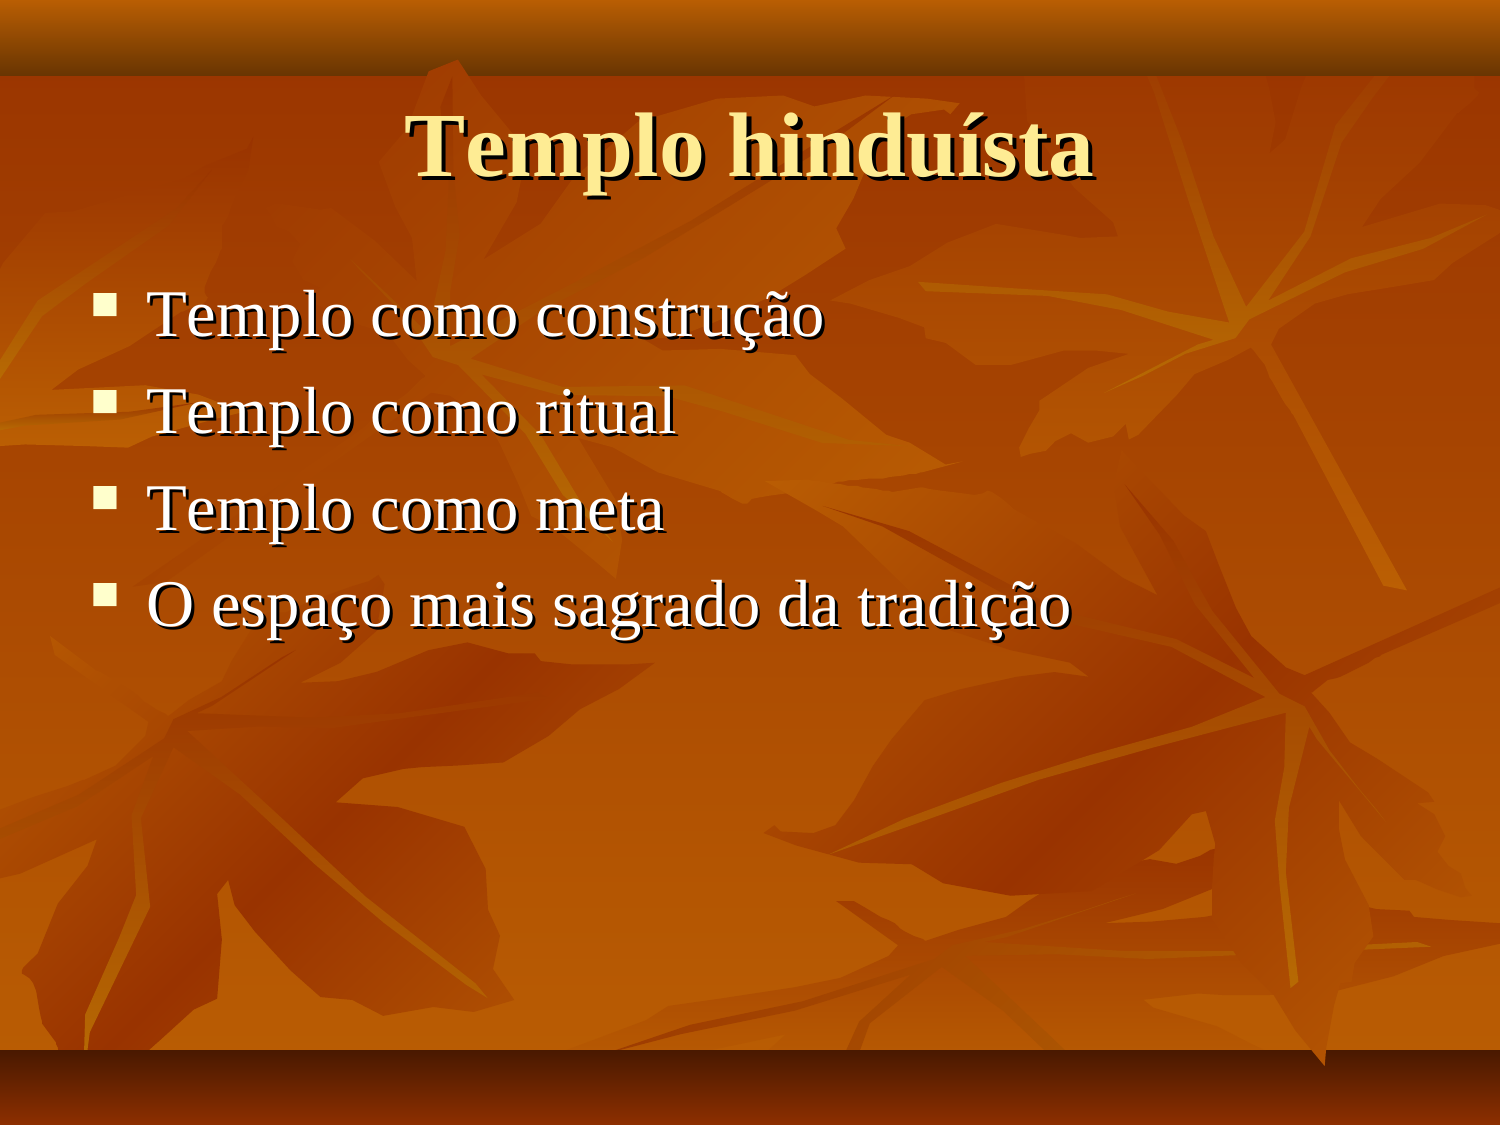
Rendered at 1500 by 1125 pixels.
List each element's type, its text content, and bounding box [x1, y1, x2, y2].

title Templo hinduísta [75, 45, 1426, 234]
list Templo como construção Templo como ritual Templo como meta O espaço mais sagrado da tradição [75, 262, 1426, 1006]
